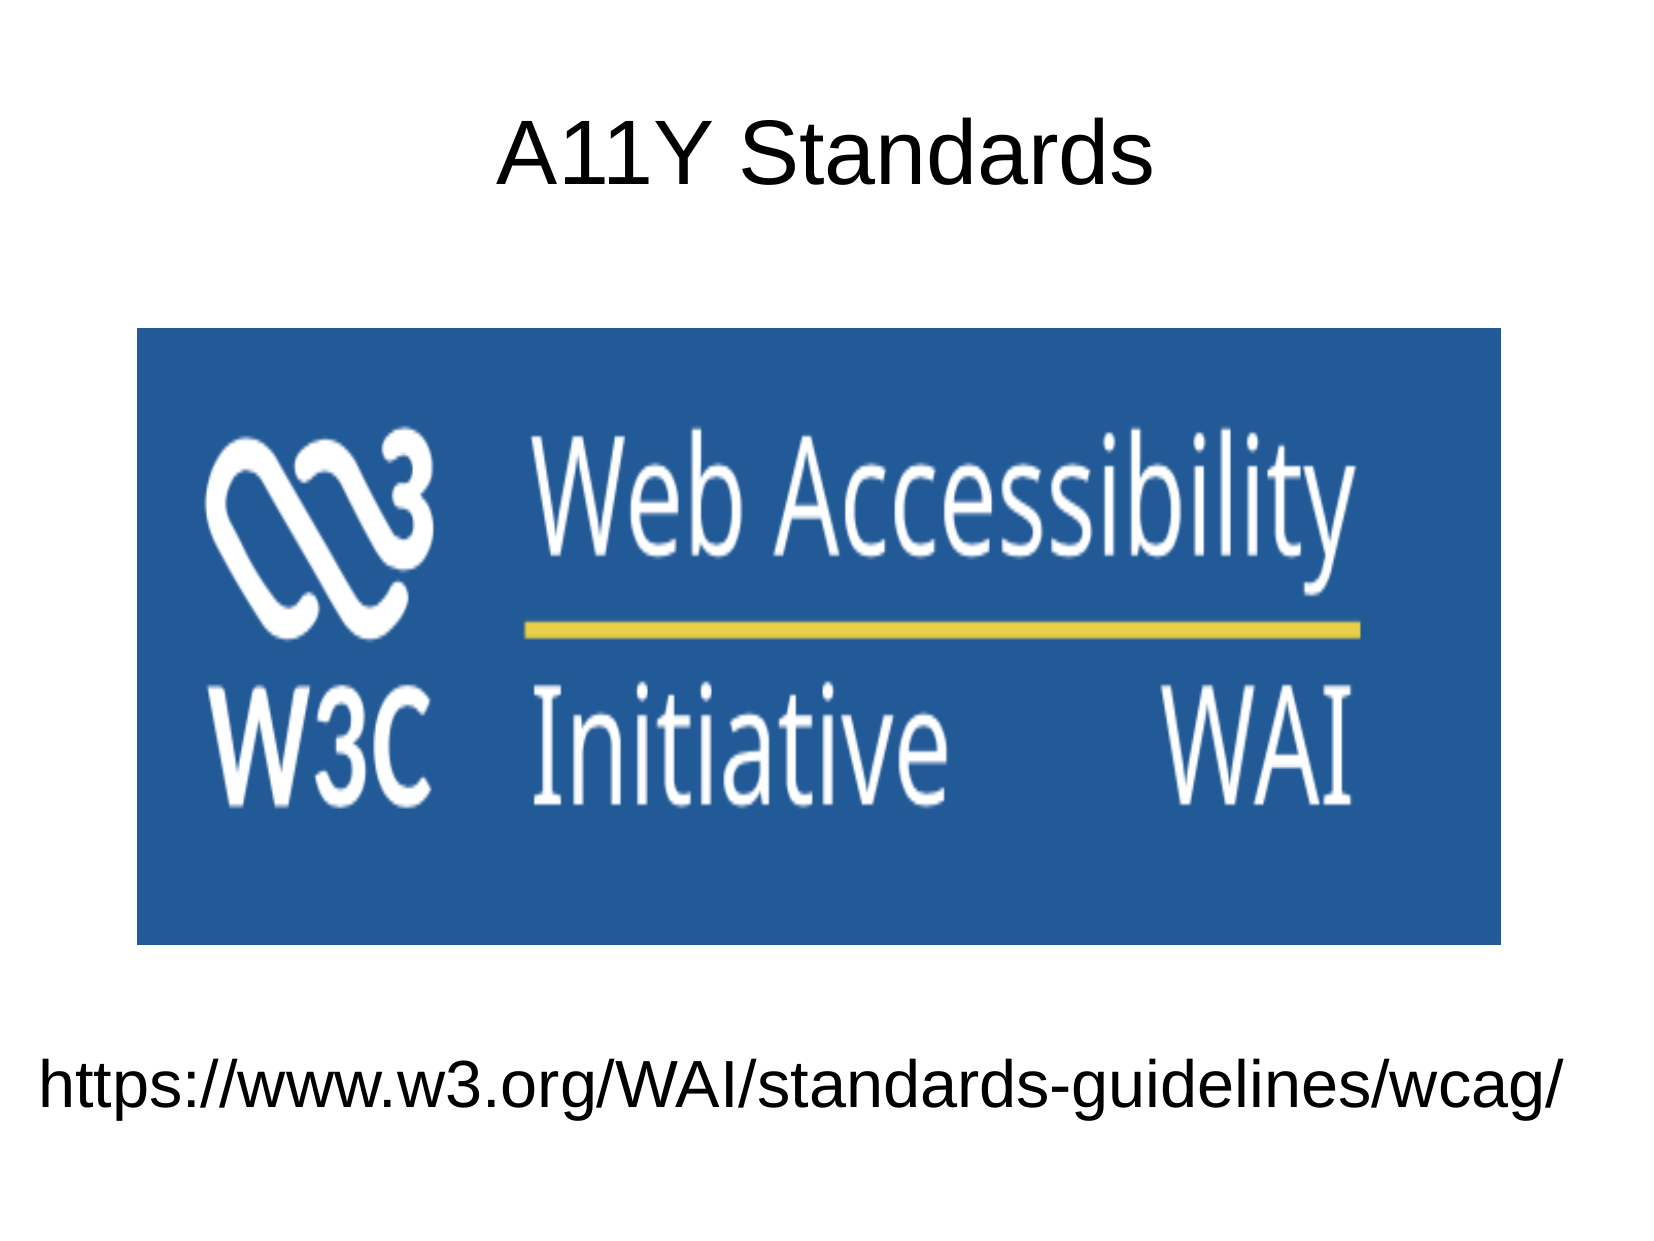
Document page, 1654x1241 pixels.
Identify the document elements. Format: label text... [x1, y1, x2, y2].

text_box https://www.w3.org/WAI/standards-guidelines/wcag/ [23, 1039, 1607, 1241]
title A11Y Standards [82, 49, 1571, 257]
picture [137, 328, 1501, 945]
